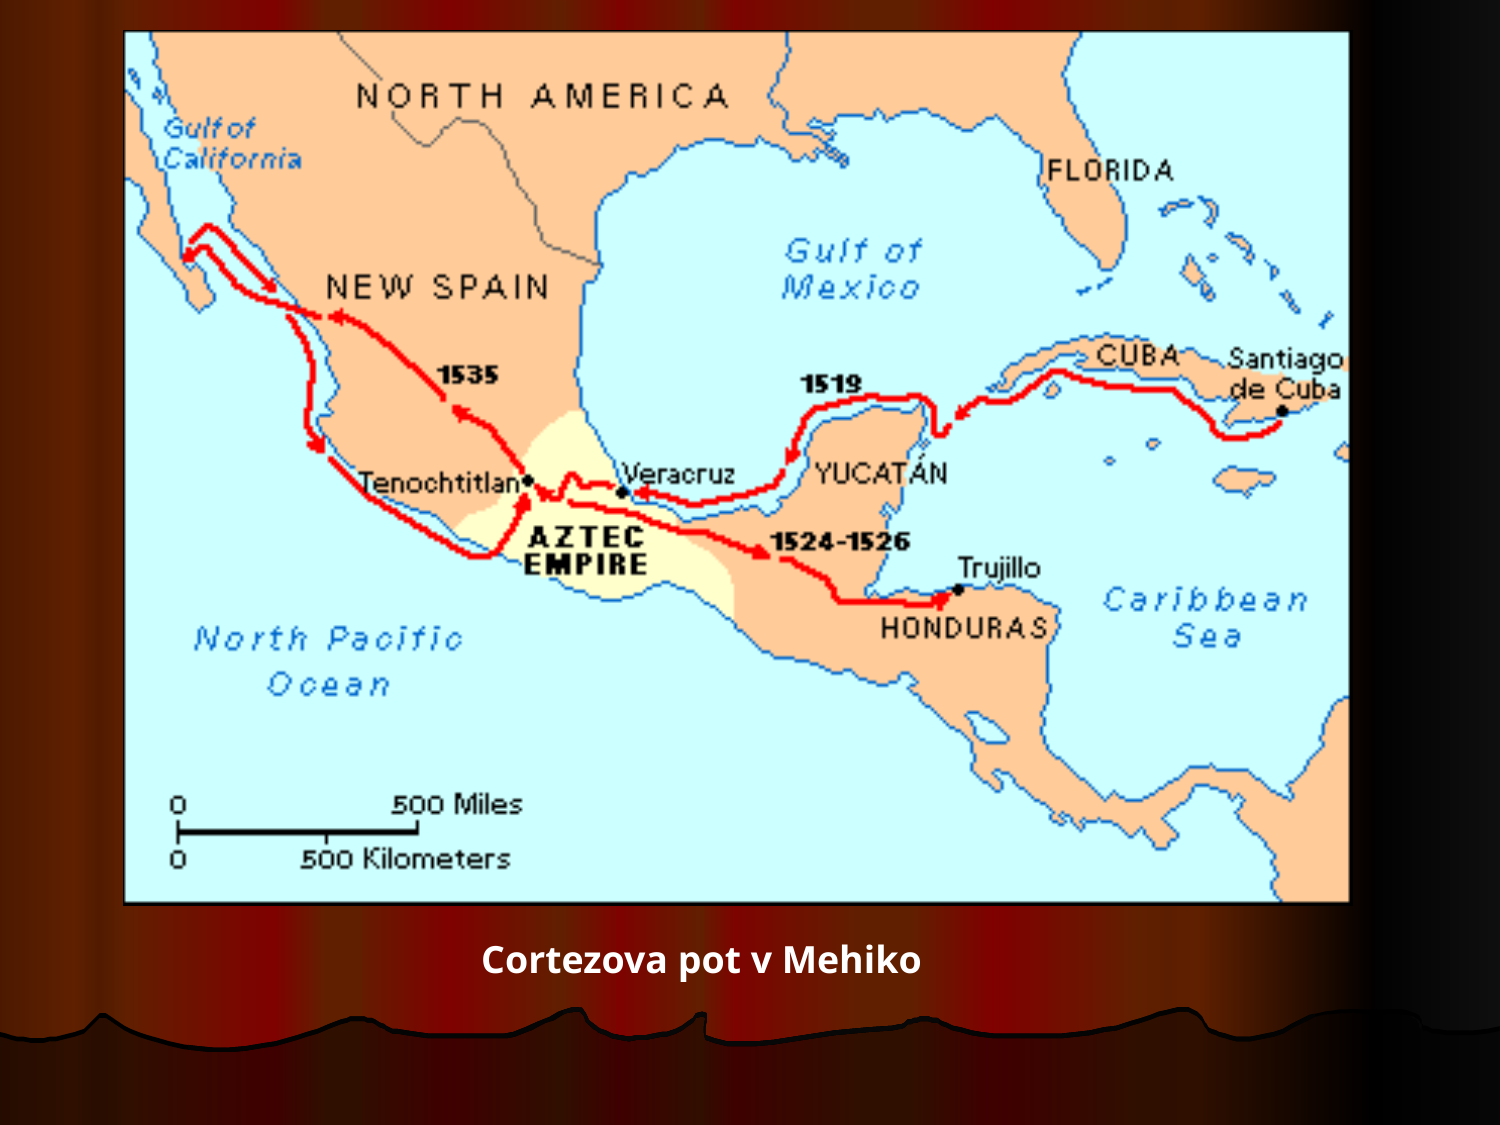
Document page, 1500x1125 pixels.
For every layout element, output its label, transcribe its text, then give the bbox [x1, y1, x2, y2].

text_box Cortezova pot v Mehiko [466, 928, 1057, 989]
picture [123, 30, 1353, 906]
